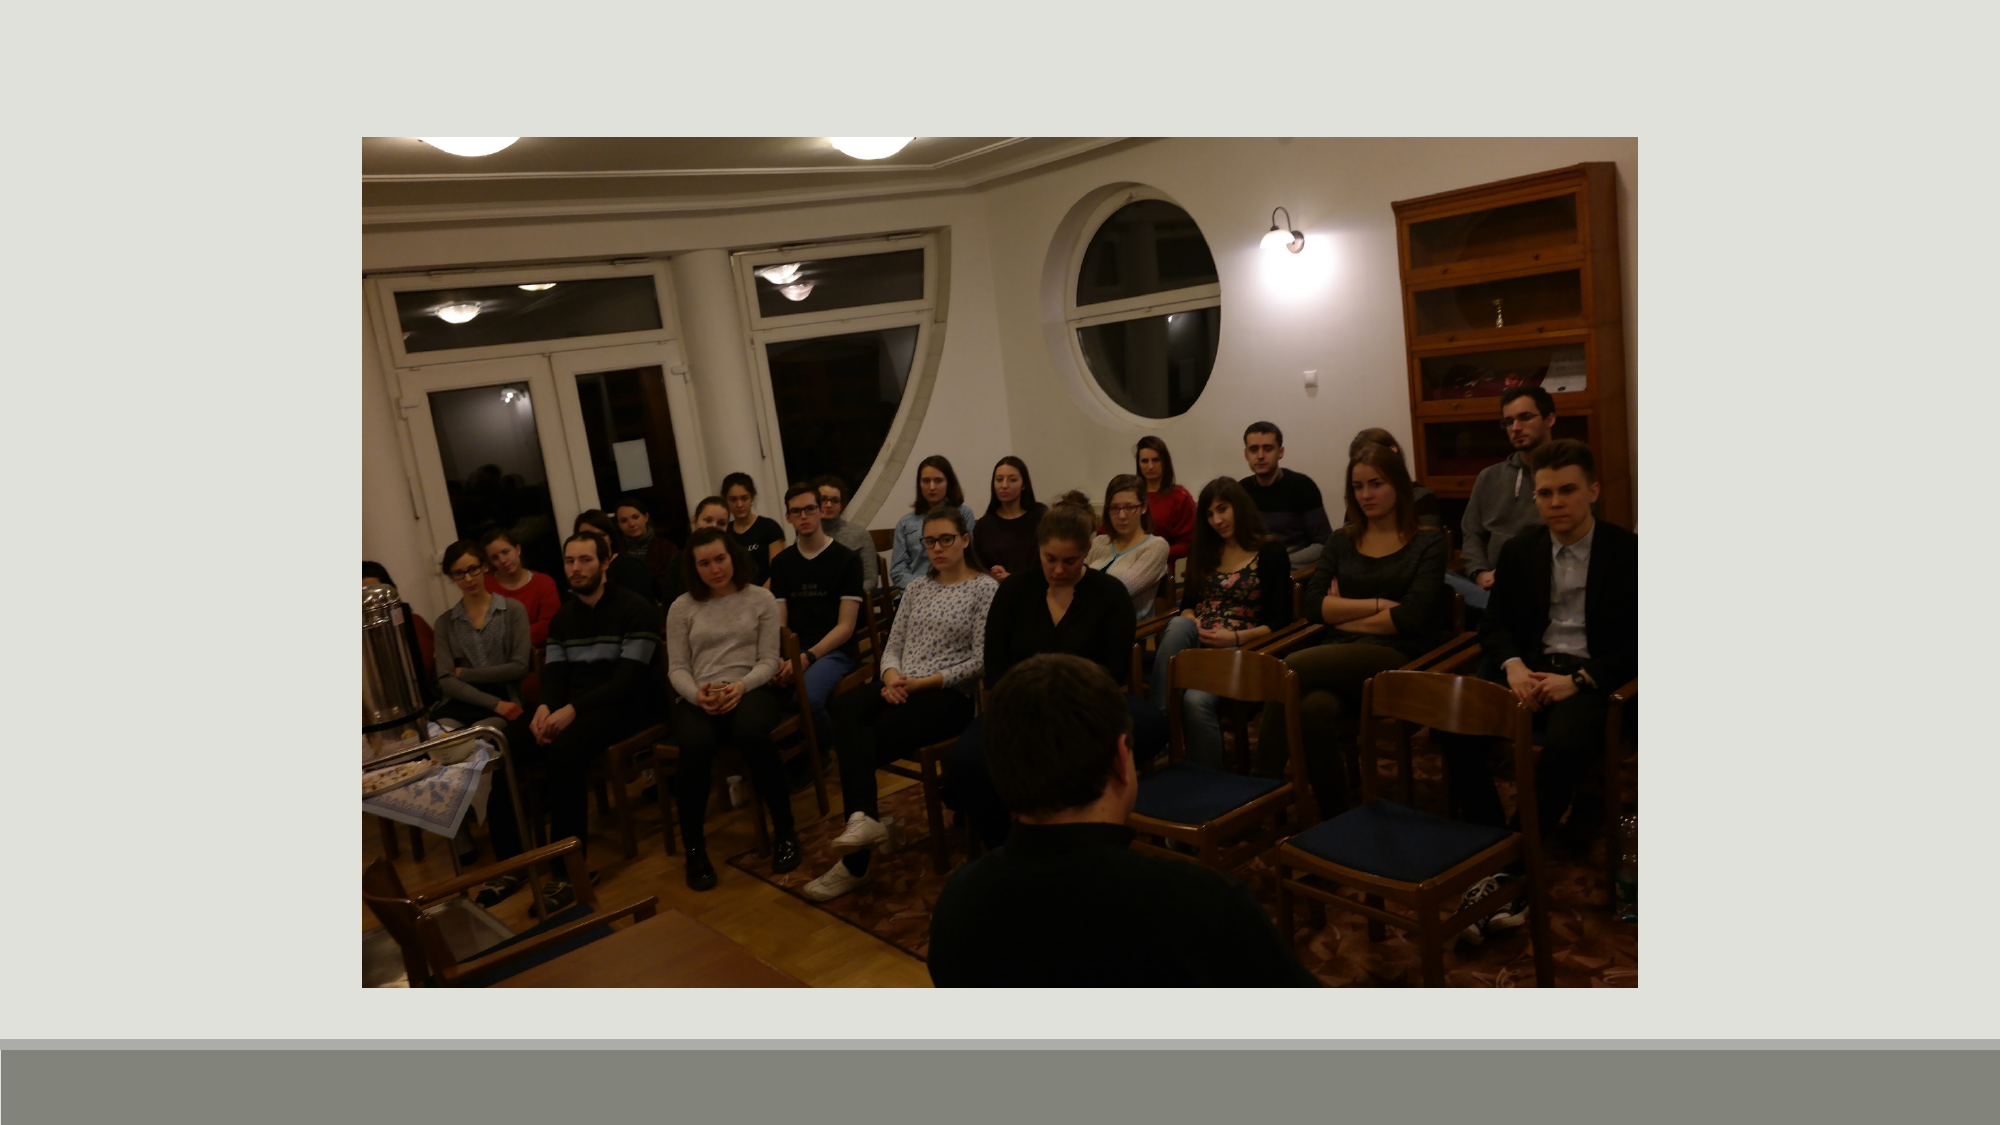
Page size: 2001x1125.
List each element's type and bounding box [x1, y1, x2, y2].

picture [362, 137, 1638, 988]
